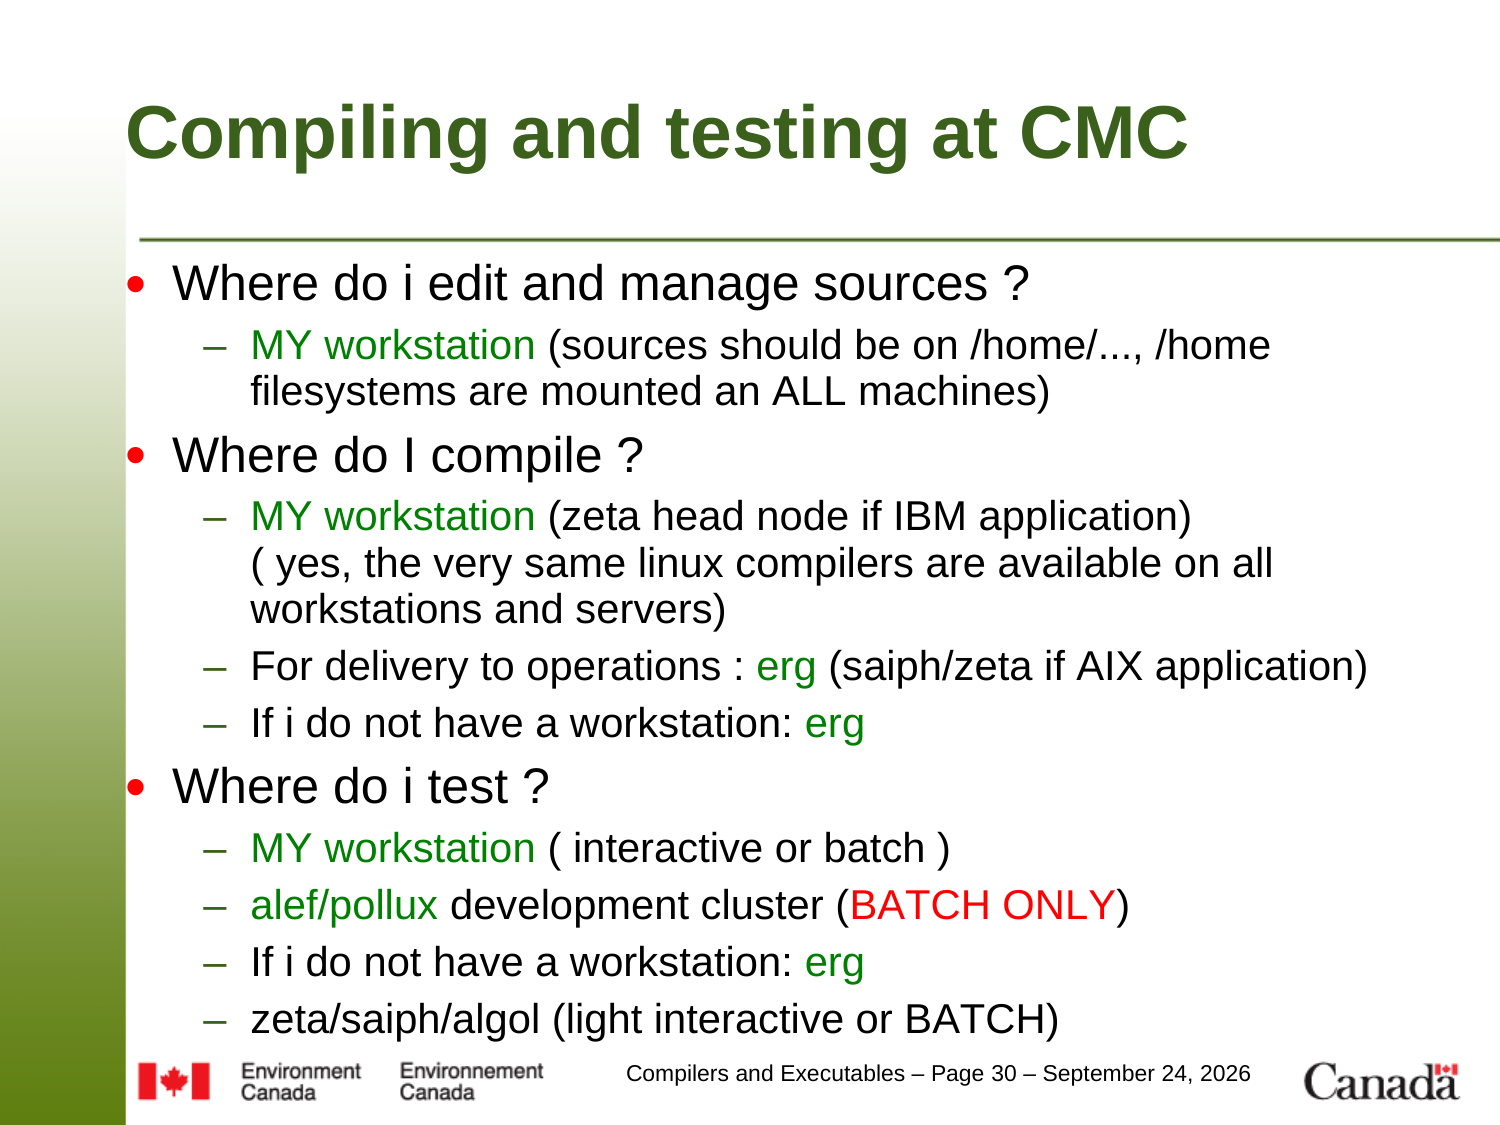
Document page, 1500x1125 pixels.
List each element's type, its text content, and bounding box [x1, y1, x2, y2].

picture [0, 0, 1500, 1125]
title Compiling and testing at CMC [125, 52, 1463, 213]
list Where do i edit and manage sources ? MY workstation (sources should be on /home/..., /home filesystems are mounted an ALL machines) Where do I compile ? MY workstation (zeta head node if IBM application) ( yes, the very same linux compilers are available on all workstations and servers) For delivery to operations : erg (saiph/zeta if AIX application) If i do not have a workstation: erg Where do i test ? MY workstation ( interactive or batch ) alef/pollux development cluster (BATCH ONLY) If i do not have a workstation: erg zeta/saiph/algol (light interactive or BATCH) [125, 255, 1463, 1043]
